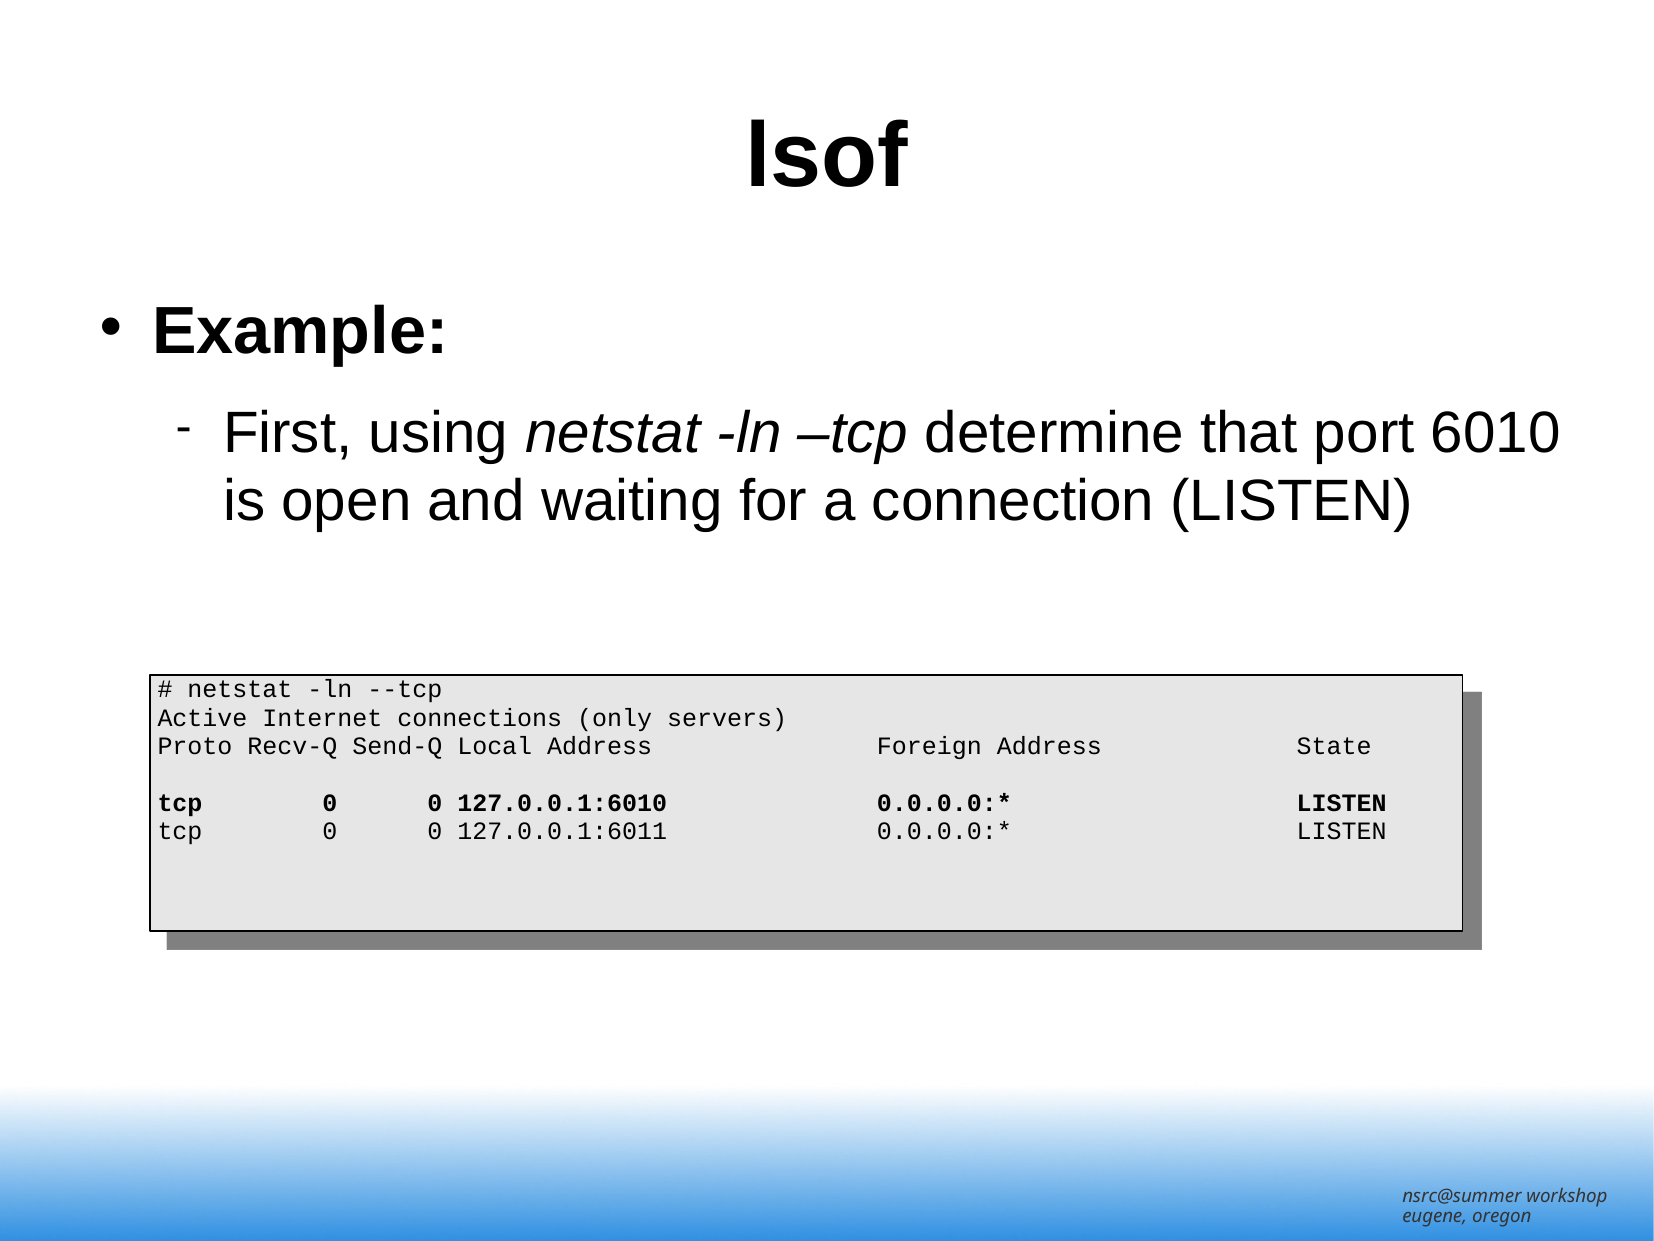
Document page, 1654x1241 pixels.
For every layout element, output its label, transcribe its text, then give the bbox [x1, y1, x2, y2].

picture [0, 1083, 1654, 1241]
list Example: First, using netstat -ln –tcp determine that port 6010 is open and waiting for a connection (LISTEN) [82, 290, 1571, 622]
title lsof [82, 49, 1571, 257]
text_box # netstat -ln --tcp Active Internet connections (only servers)‏ Proto Recv-Q Send-Q Local Address Foreign Address State tcp 0 0 127.0.0.1:6010 0.0.0.0:* LISTEN tcp 0 0 127.0.0.1:6011 0.0.0.0:* LISTEN [149, 675, 1463, 931]
